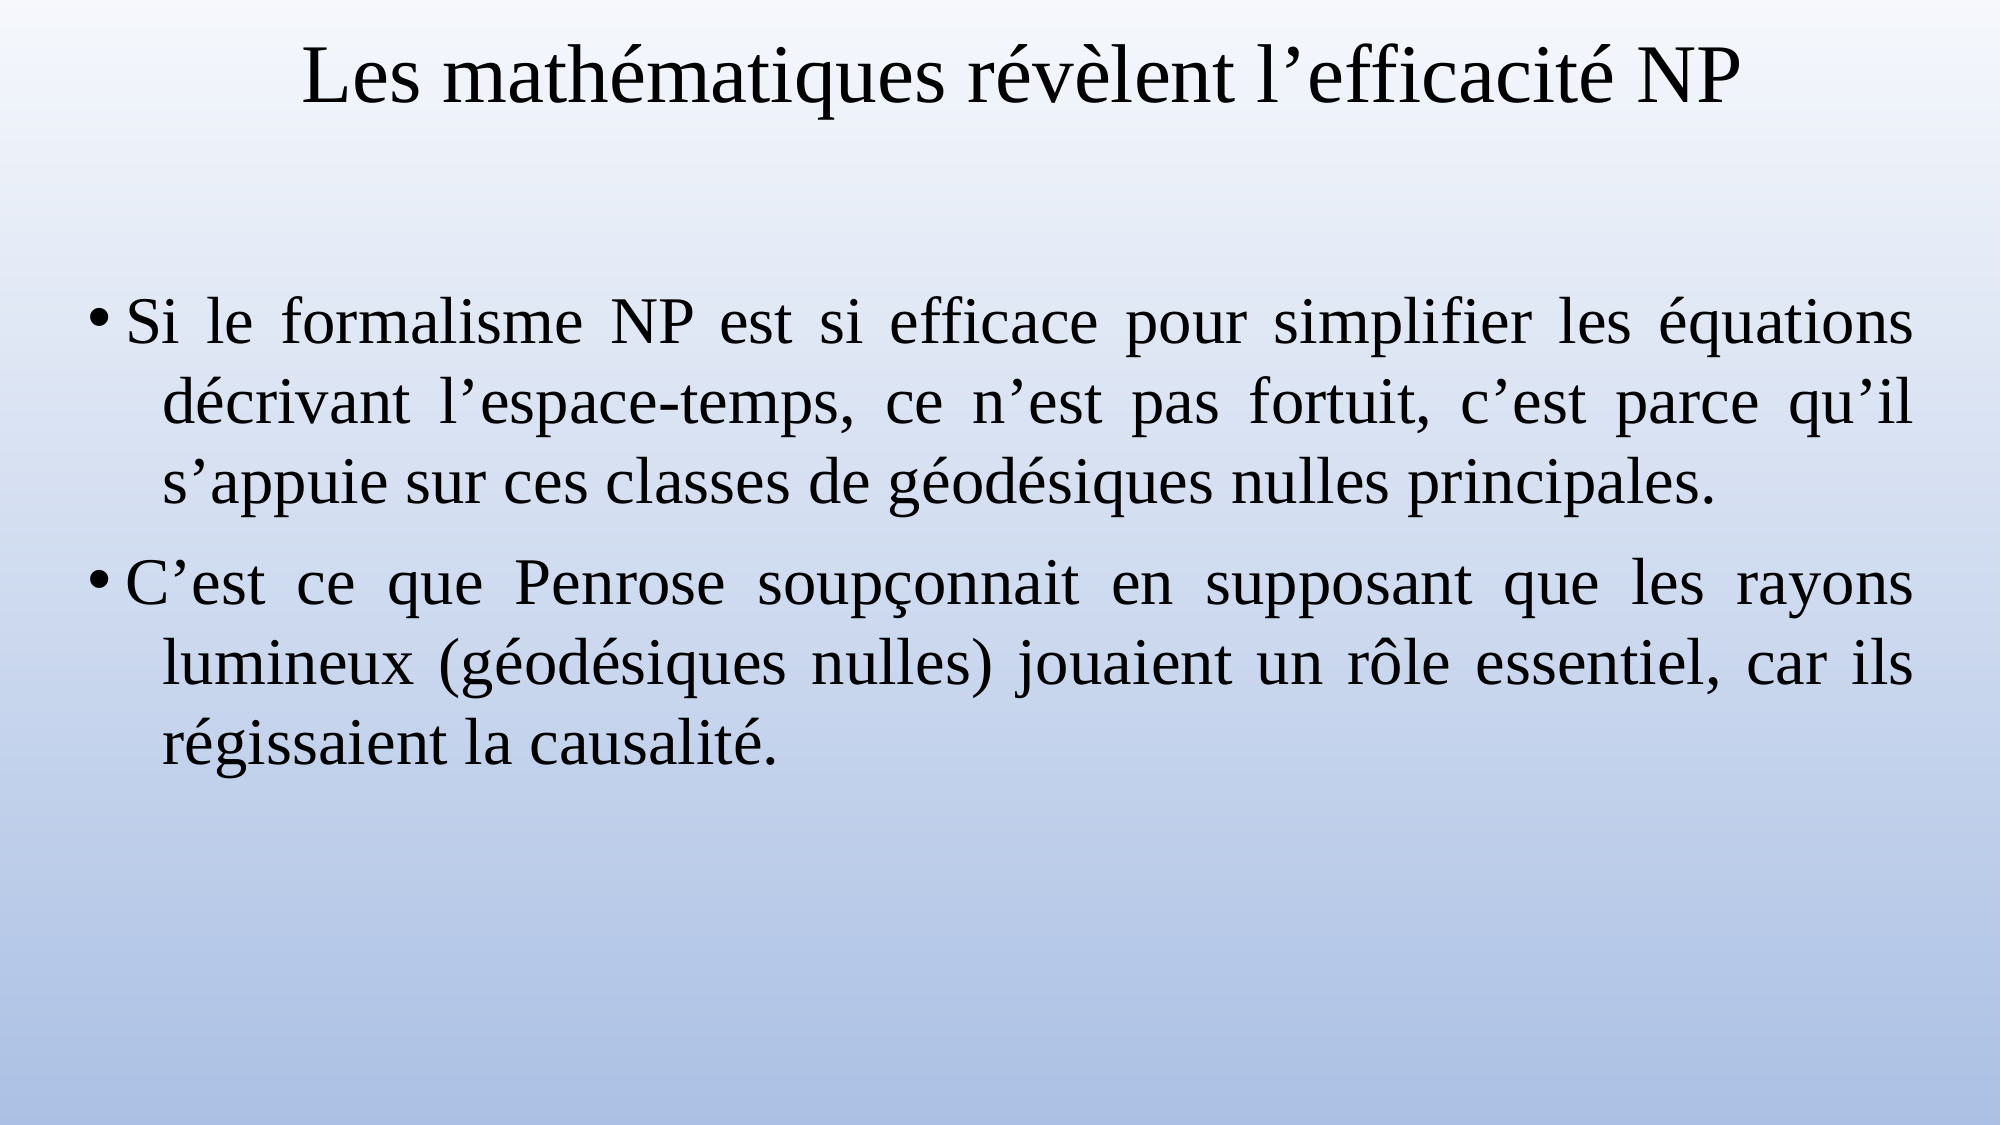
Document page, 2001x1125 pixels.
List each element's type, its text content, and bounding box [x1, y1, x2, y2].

list Si le formalisme NP est si efficace pour simplifier les équations décrivant l’espace-temps, ce n’est pas fortuit, c’est parce qu’il s’appuie sur ces classes de géodésiques nulles principales. C’est ce que Penrose soupçonnait en supposant que les rayons lumineux (géodésiques nulles) jouaient un rôle essentiel, car ils régissaient la causalité. [72, 269, 1975, 1125]
title Les mathématiques révèlent l’efficacité NP [72, 19, 1975, 131]
